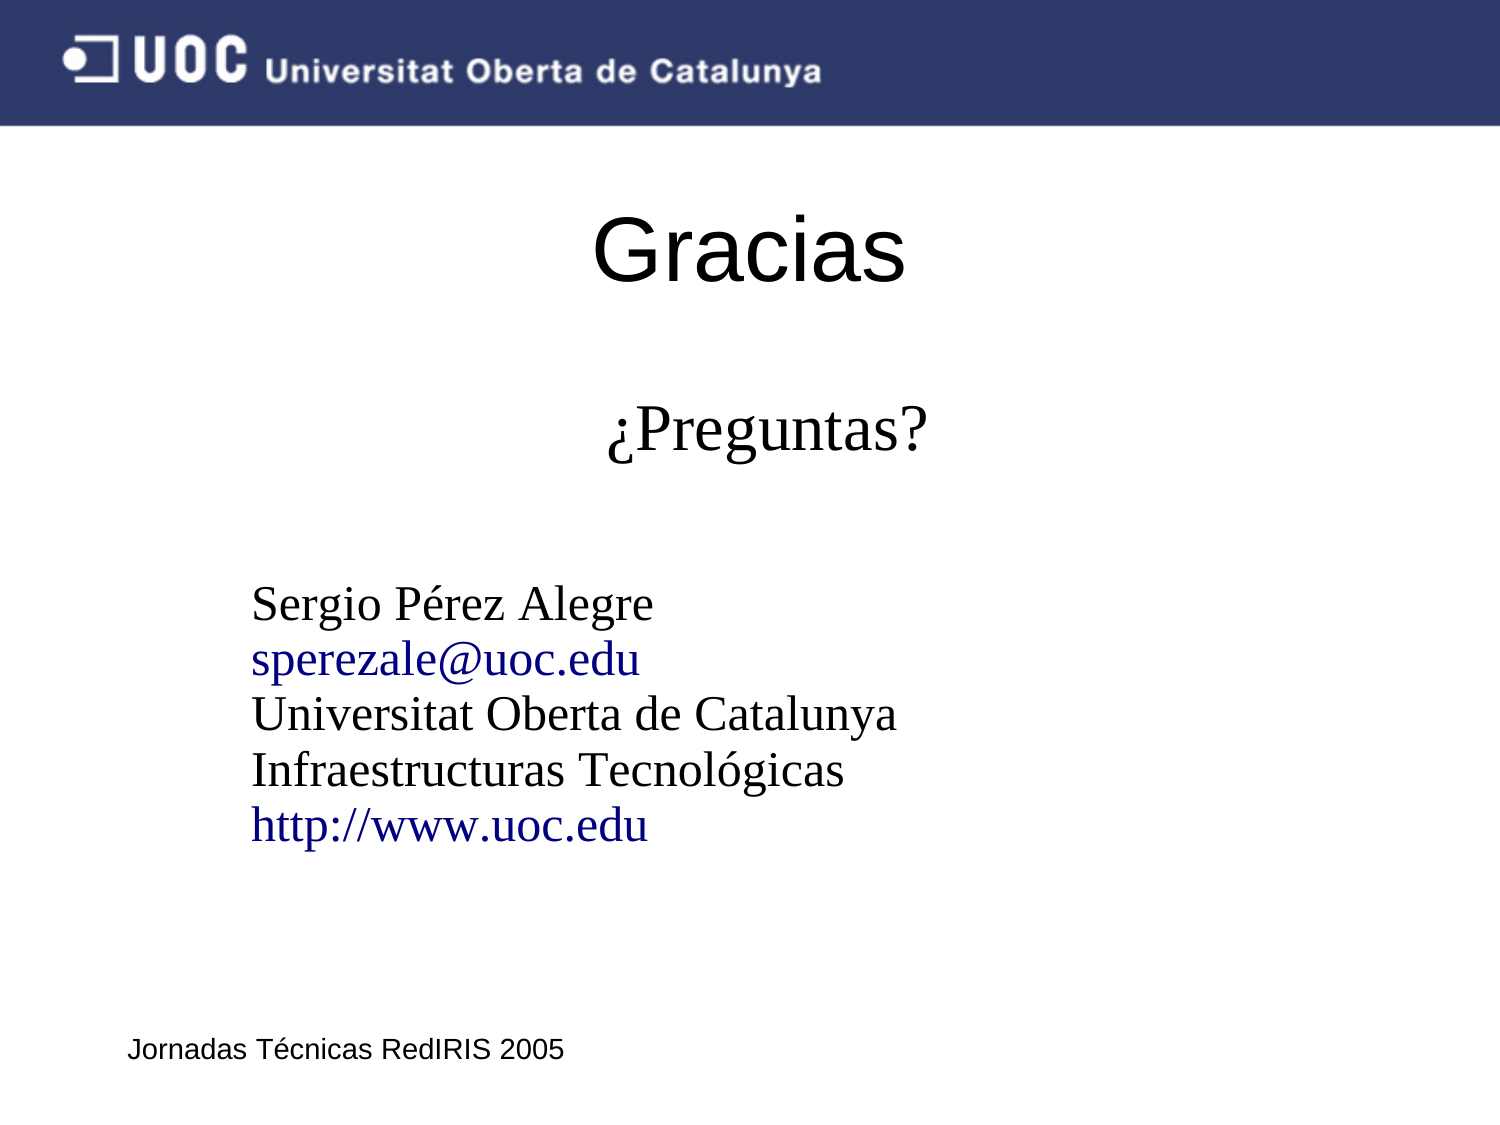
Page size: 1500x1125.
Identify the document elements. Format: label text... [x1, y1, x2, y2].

picture [0, 0, 1500, 1125]
text_box ¿Preguntas? Sergio Pérez Alegre sperezale@uoc.edu Universitat Oberta de Catalunya Infraestructuras Tecnológicas http://www.uoc.edu [236, 383, 1300, 860]
title Gracias [112, 138, 1388, 360]
